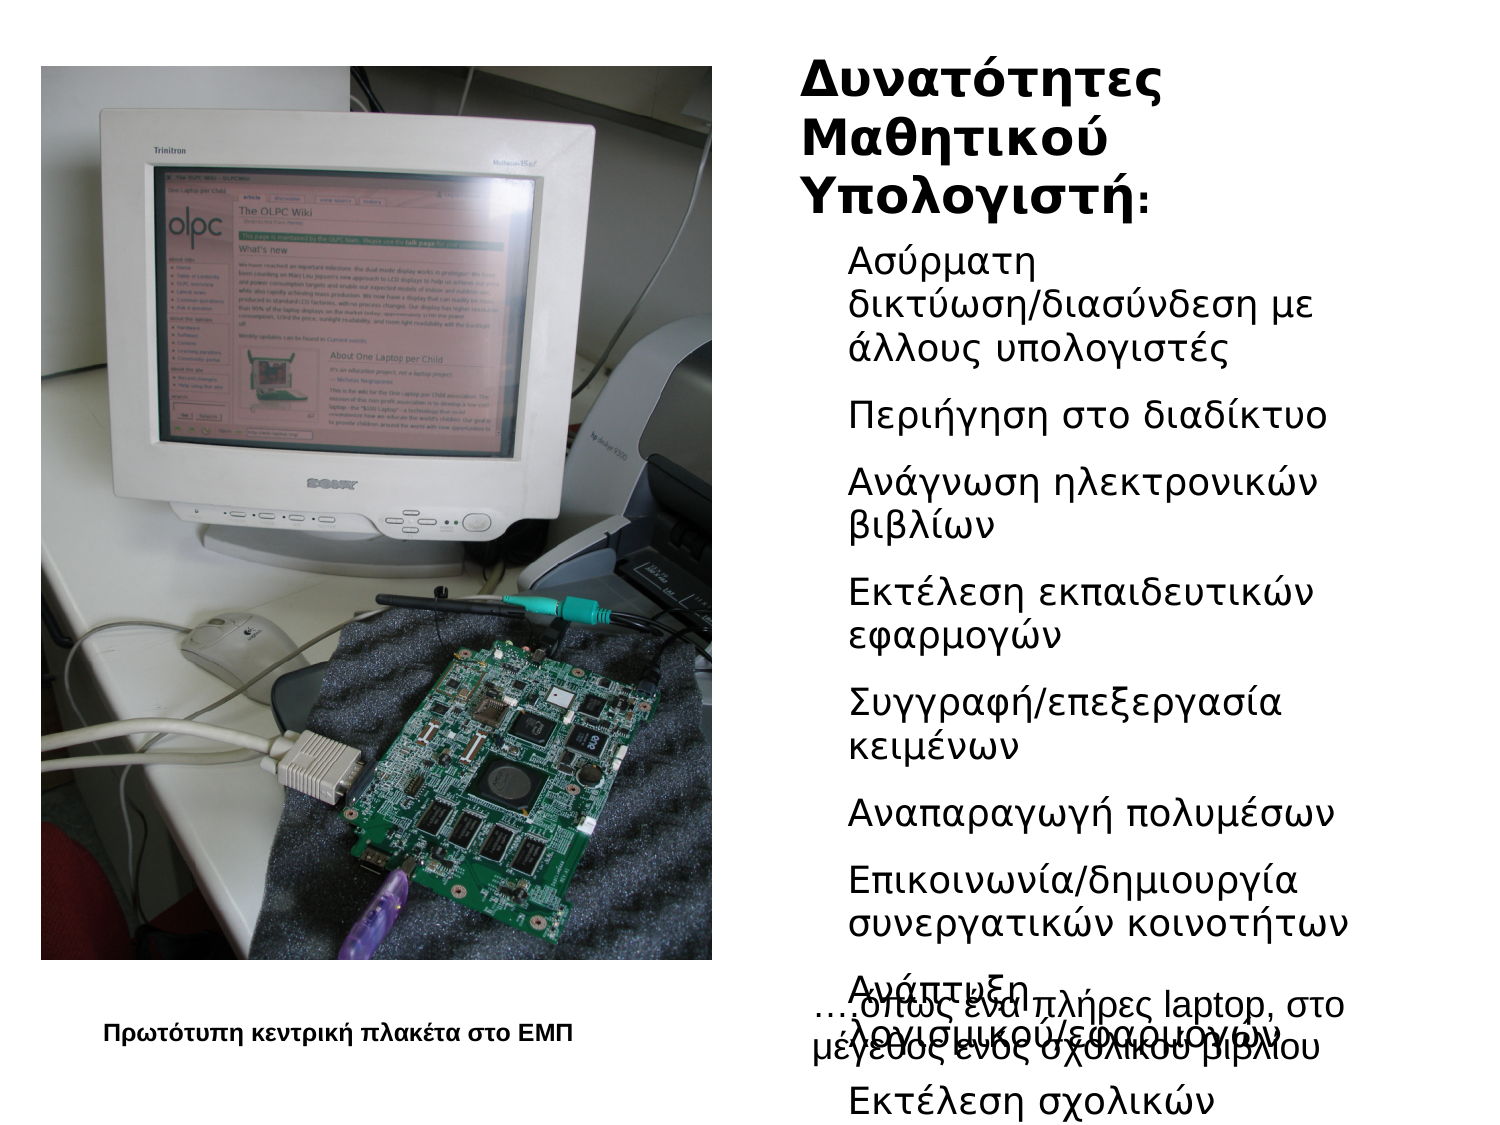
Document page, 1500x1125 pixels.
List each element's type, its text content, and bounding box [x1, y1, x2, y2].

text_box Ασύρματη δικτύωση/διασύνδεση με άλλους υπολογιστές Περιήγηση στο διαδίκτυο Ανάγνωση ηλεκτρονικών βιβλίων Εκτέλεση εκπαιδευτικών εφαρμογών Συγγραφή/επεξεργασία κειμένων Αναπαραγωγή πολυμέσων Επικοινωνία/δημιουργία συνεργατικών κοινοτήτων Ανάπτυξη λογισμικού/εφαρμογών Εκτέλεση σχολικών εργασιών [832, 231, 1412, 976]
text_box Πρωτότυπη κεντρική πλακέτα στο ΕΜΠ [88, 1011, 797, 1055]
text_box Δυνατότητες Μαθητικού Υπολογιστή: [785, 42, 1365, 233]
picture [41, 66, 712, 960]
text_box Ασύρματη δικτύωση/διασύνδεση με άλλους υπολογιστές Περιήγηση στο διαδίκτυο Ανάγνωση ηλεκτρονικών βιβλίων Εκτέλεση εκπαιδευτικών εφαρμογών Συγγραφή/επεξεργασία κειμένων Αναπαραγωγή πολυμέσων Επικοινωνία/δημιουργία συνεργατικών κοινοτήτων Ανάπτυξη λογισμικού/εφαρμογών Εκτέλεση σχολικών εργασιών [832, 1076, 1412, 1125]
text_box ….όπως ένα πλήρες laptop, στο μέγεθος ενός σχολικού βιβλίου [797, 976, 1447, 1076]
